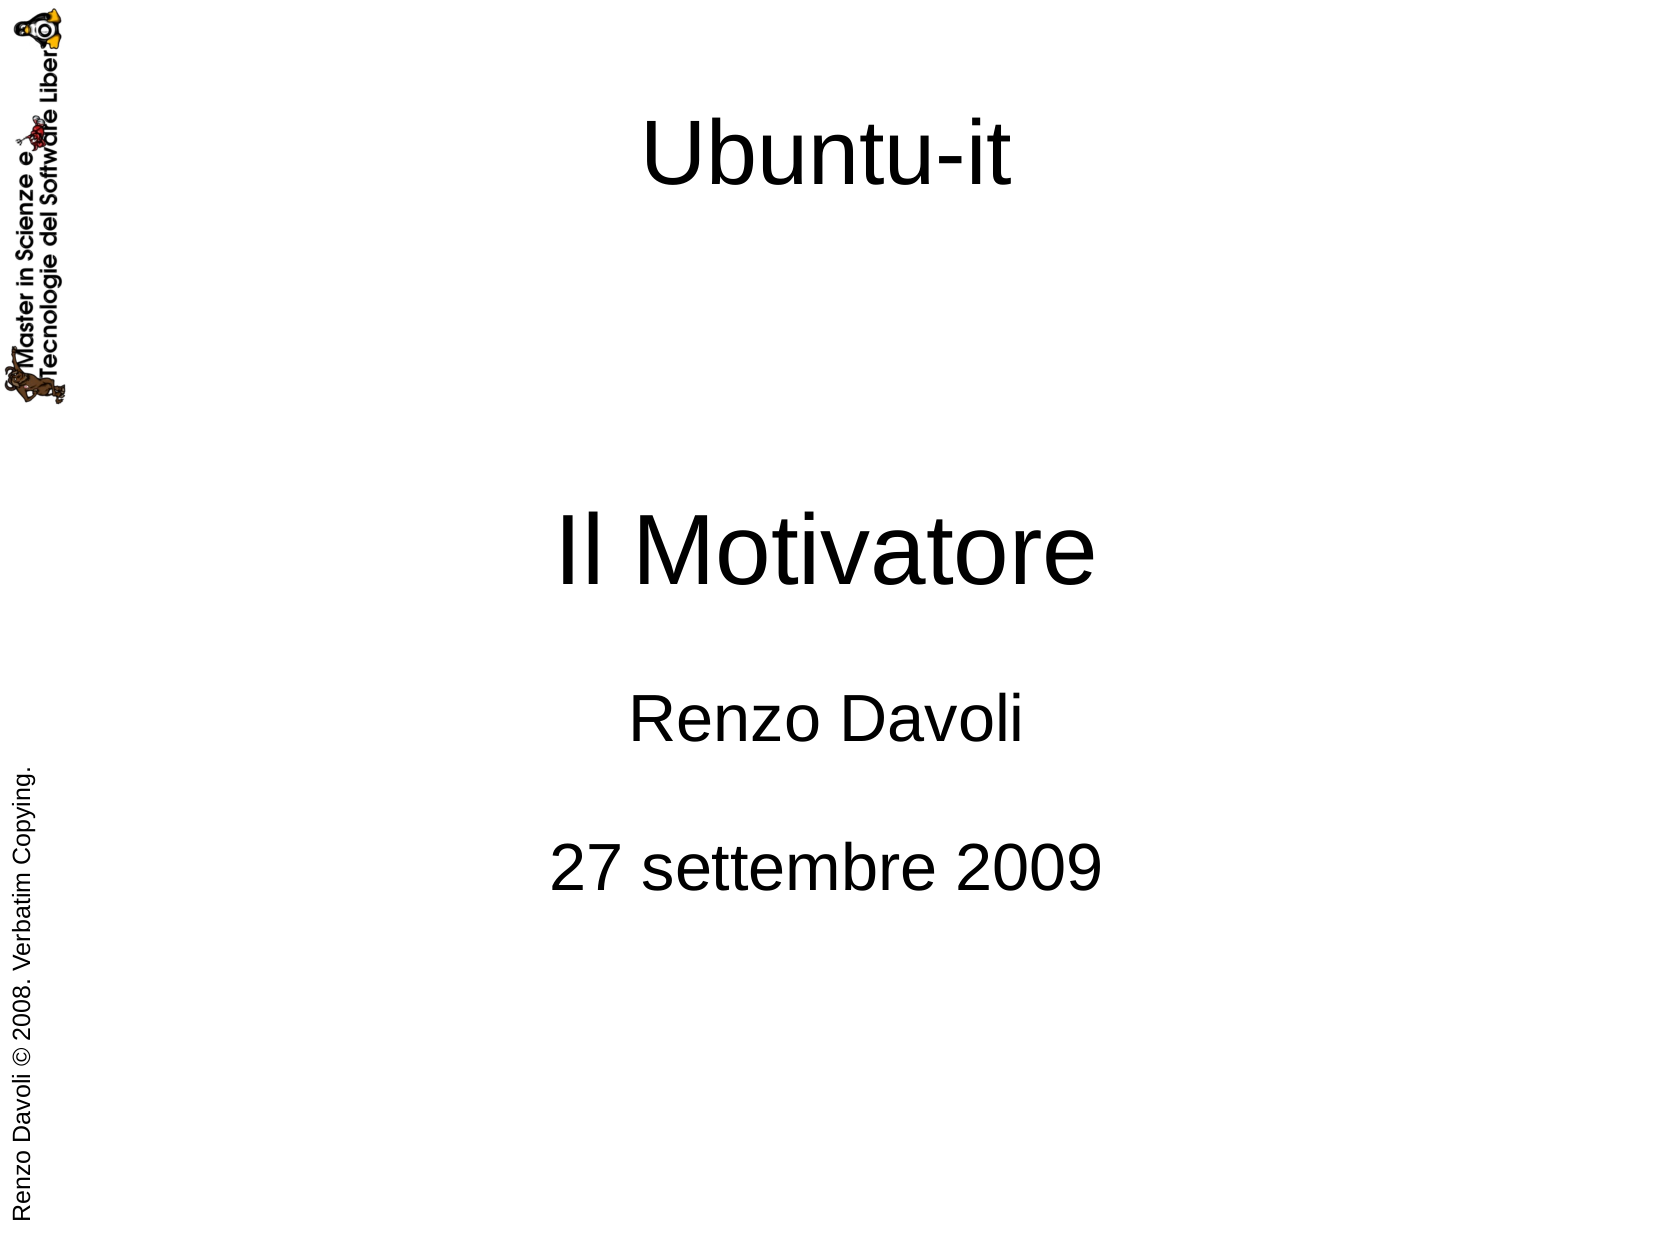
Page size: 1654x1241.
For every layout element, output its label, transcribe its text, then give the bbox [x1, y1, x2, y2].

subtitle Il Motivatore Renzo Davoli 27 settembre 2009 [82, 297, 1571, 1102]
picture [1, 2, 69, 413]
title Ubuntu-it [82, 56, 1571, 250]
